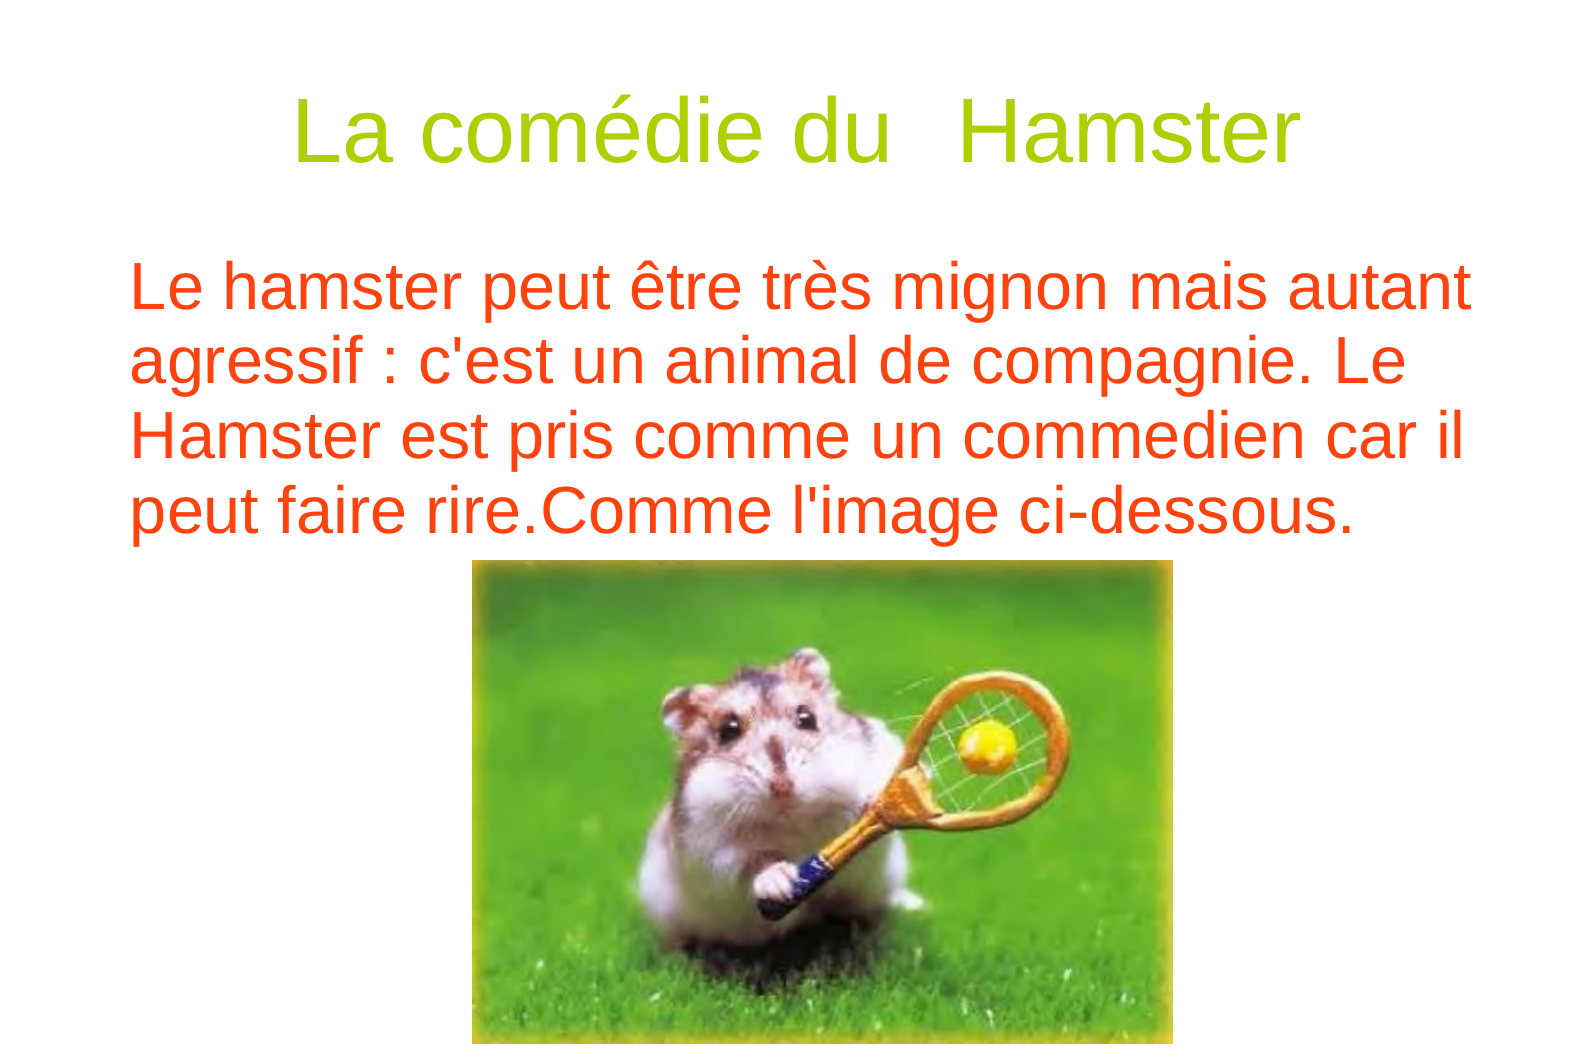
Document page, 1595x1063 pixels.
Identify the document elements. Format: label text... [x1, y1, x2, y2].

picture [472, 560, 1173, 1044]
list Le hamster peut être très mignon mais autant agressif : c'est un animal de compagnie. Le Hamster est pris comme un commedien car il peut faire rire.Comme l'image ci-dessous. [59, 248, 1516, 548]
title La comédie du Hamster [79, 49, 1515, 213]
